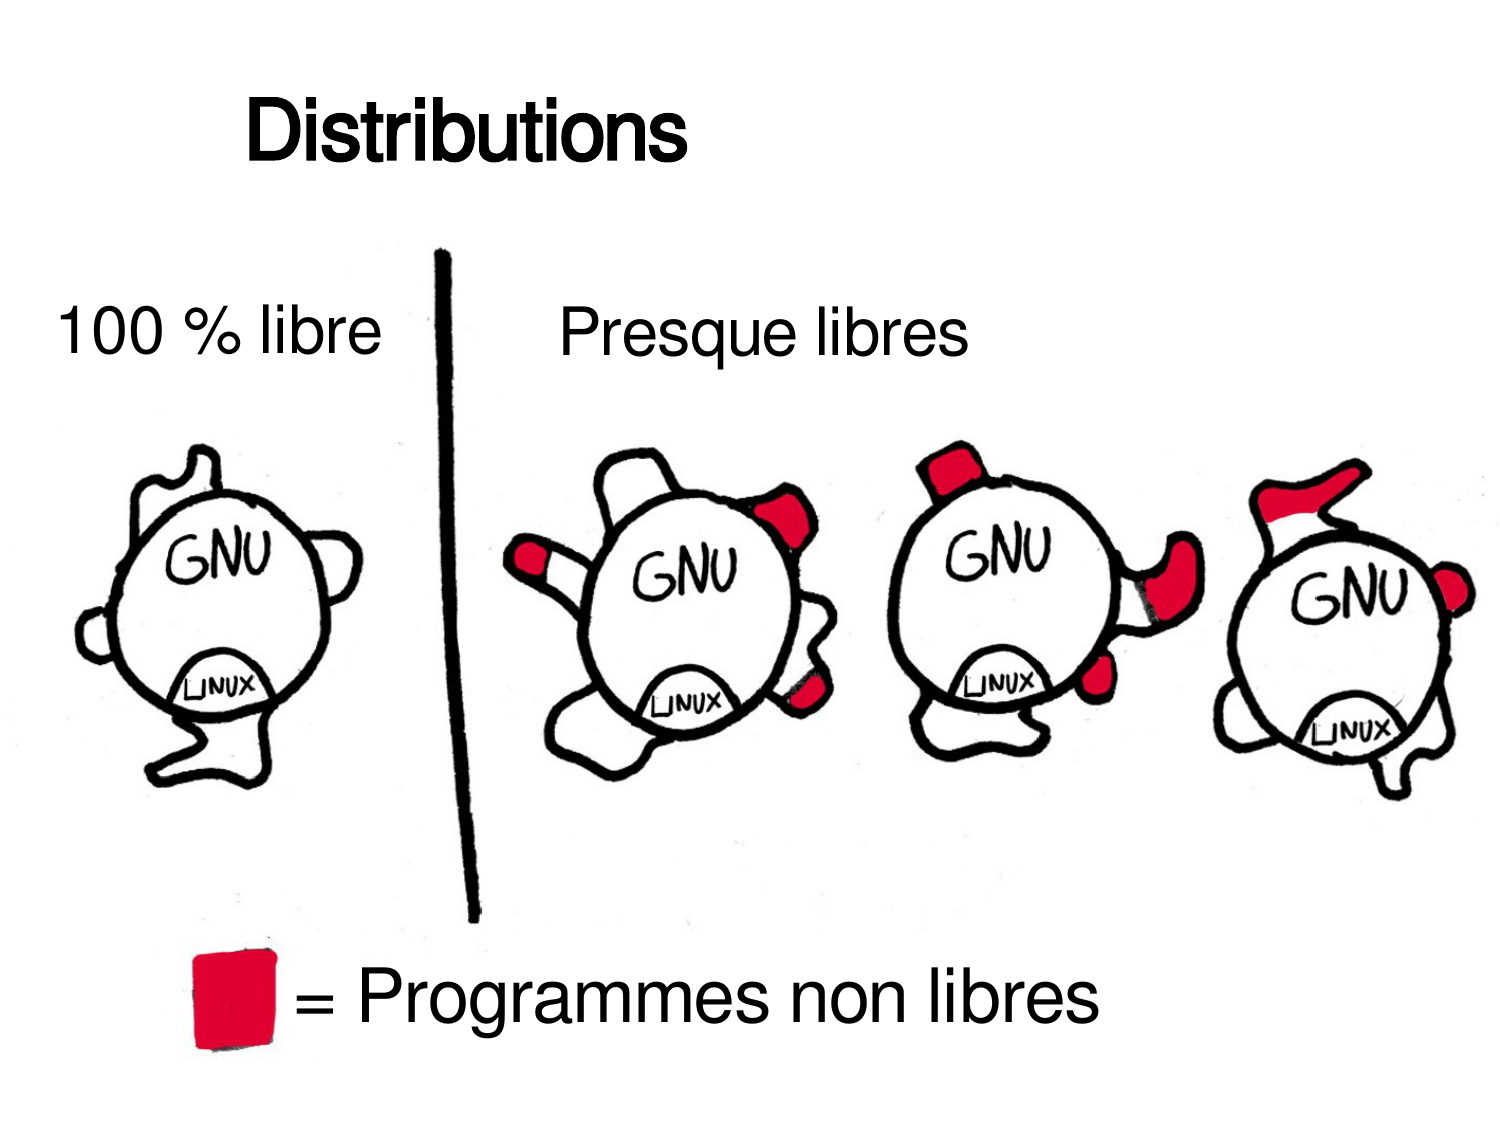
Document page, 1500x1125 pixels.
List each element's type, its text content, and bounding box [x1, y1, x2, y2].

text_box = Programmes non libres [279, 946, 1465, 1069]
text_box Presque libres [543, 287, 1424, 376]
text_box 100 % libre [0, 285, 438, 374]
picture [0, 239, 1500, 1063]
text_box Distributions [23, 75, 910, 183]
